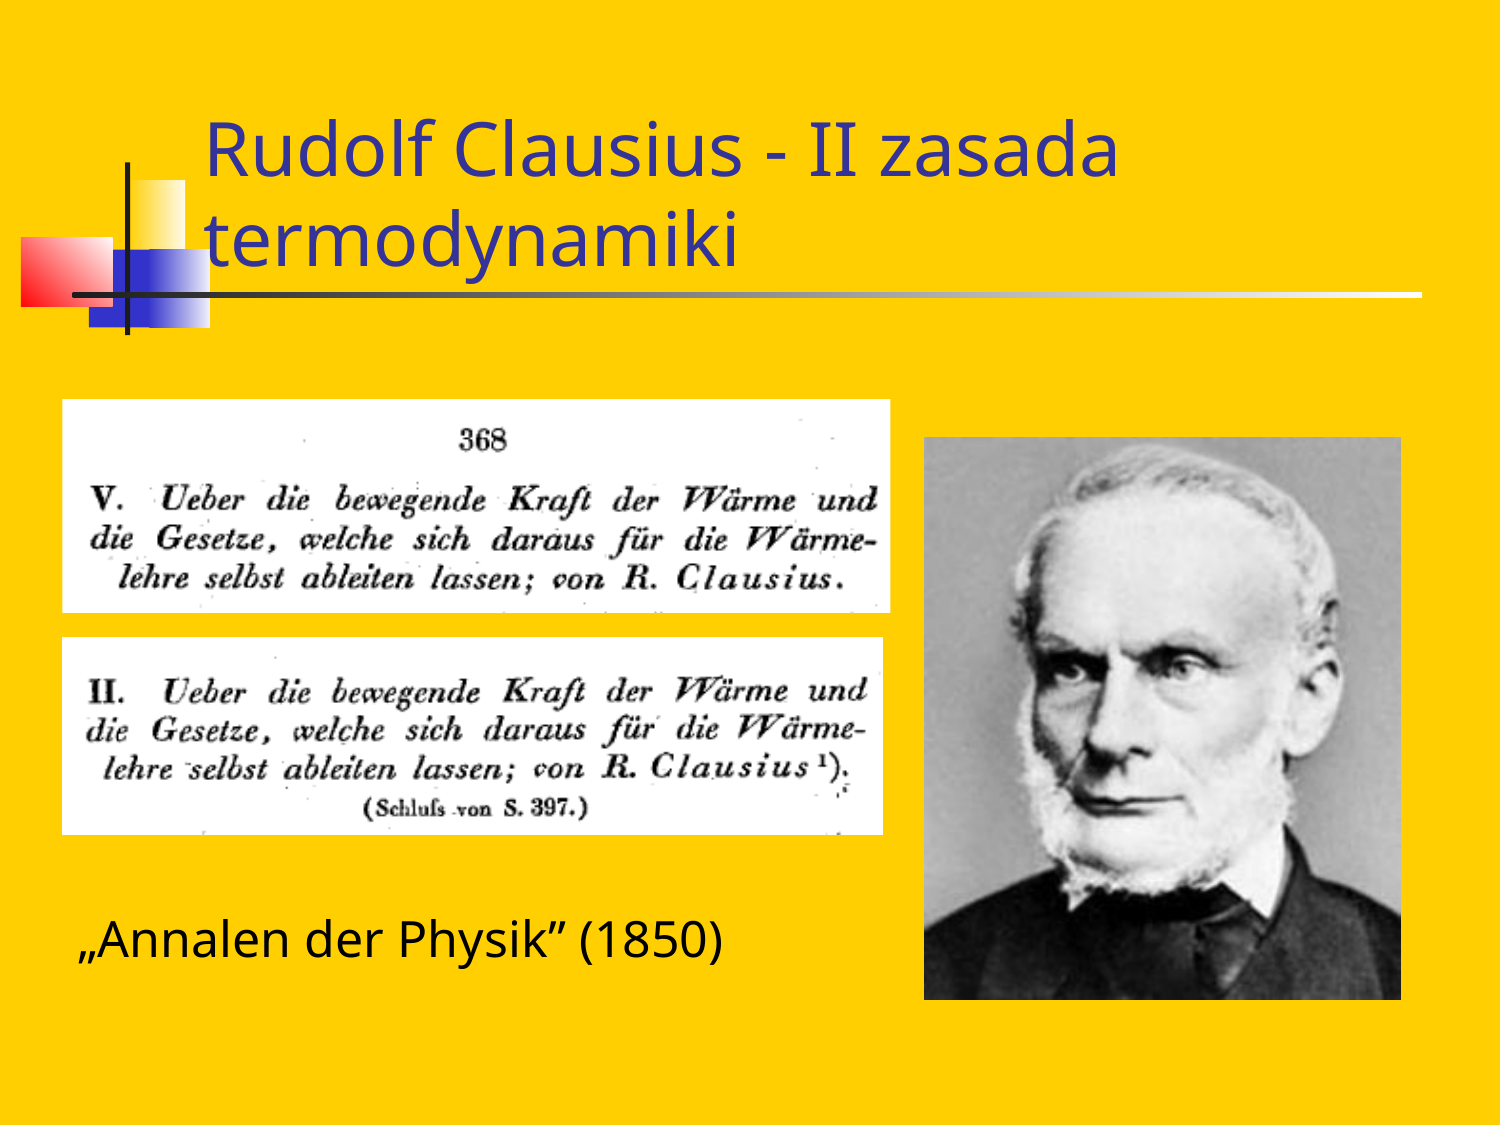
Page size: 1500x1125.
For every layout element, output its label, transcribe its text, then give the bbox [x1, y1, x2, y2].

text_box „Annalen der Physik” (1850) [62, 899, 838, 976]
picture [62, 637, 883, 835]
picture [924, 437, 1401, 1000]
title Rudolf Clausius - II zasada termodynamiki [188, 93, 1468, 289]
picture [62, 399, 891, 613]
